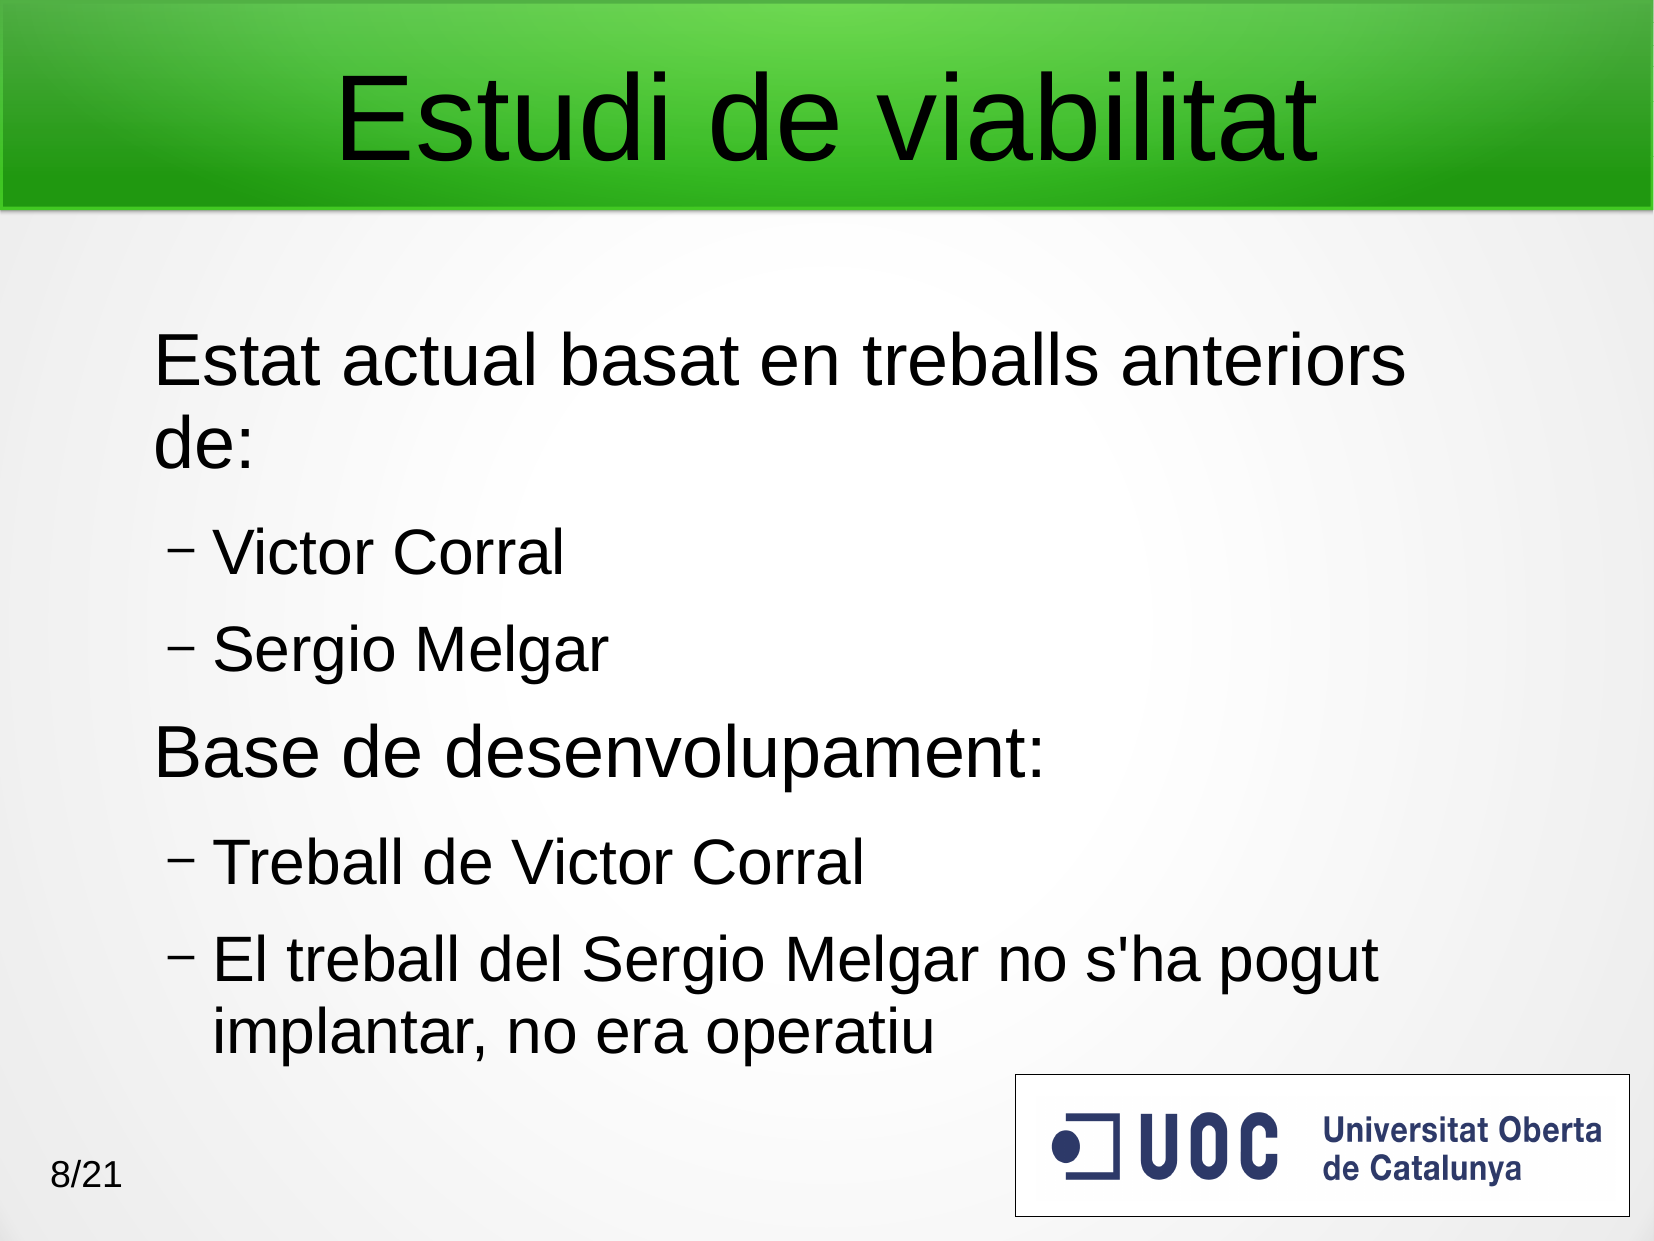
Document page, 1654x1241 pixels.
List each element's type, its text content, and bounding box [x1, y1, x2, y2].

title Estudi de viabilitat [82, 47, 1571, 189]
picture [1036, 1096, 1616, 1201]
list Estat actual basat en treballs anteriors de: Victor Corral Sergio Melgar Base de desenvolupament: Treball de Victor Corral El treball del Sergio Melgar no s'ha pogut implantar, no era operatiu [94, 318, 1430, 1071]
text_box [1015, 1074, 1630, 1217]
text_box <número>/21 [35, 1145, 1015, 1217]
